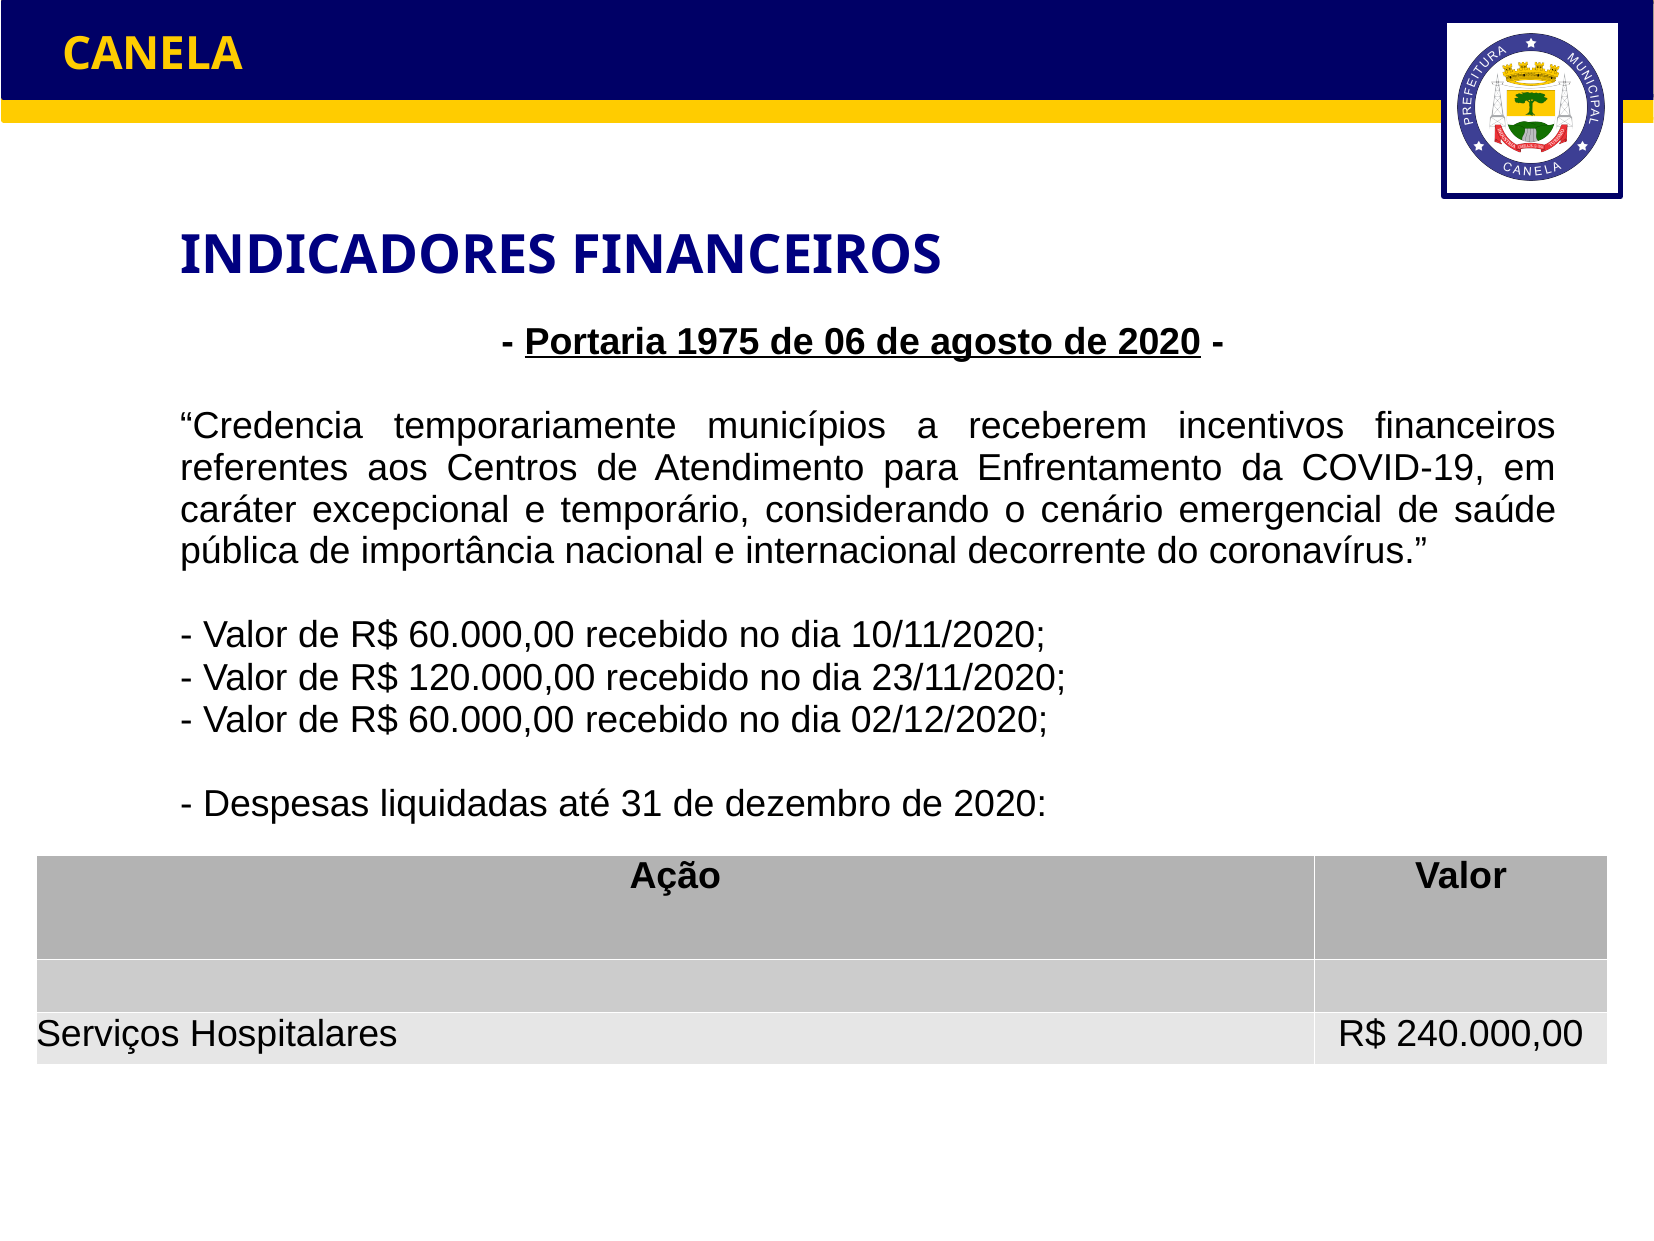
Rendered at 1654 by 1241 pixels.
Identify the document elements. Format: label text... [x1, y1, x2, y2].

text_box CANELA [47, 13, 853, 93]
text_box INDICADORES FINANCEIROS [165, 208, 1441, 312]
table_header Valor [1315, 856, 1607, 959]
table_header Ação [37, 856, 1314, 959]
picture [1457, 33, 1605, 181]
text_box [3, 0, 1654, 197]
table_cell [37, 960, 1314, 1012]
text_box - Portaria 1975 de 06 de agosto de 2020 - “Credencia temporariamente municípios a receberem incentivos financeiros referentes aos Centros de Atendimento para Enfrentamento da COVID-19, em caráter excepcional e temporário, considerando o cenário emergencial de saúde pública de importância nacional e internacional decorrente do coronavírus.” - Valor de R$ 60.000,00 recebido no dia 10/11/2020; - Valor de R$ 120.000,00 recebido no dia 23/11/2020; - Valor de R$ 60.000,00 recebido no dia 02/12/2020; - Despesas liquidadas até 31 de dezembro de 2020: [165, 312, 1571, 855]
table_cell [1315, 960, 1607, 1012]
table_cell R$ 240.000,00 [1315, 1013, 1607, 1064]
table_cell Serviços Hospitalares [37, 1013, 1314, 1064]
